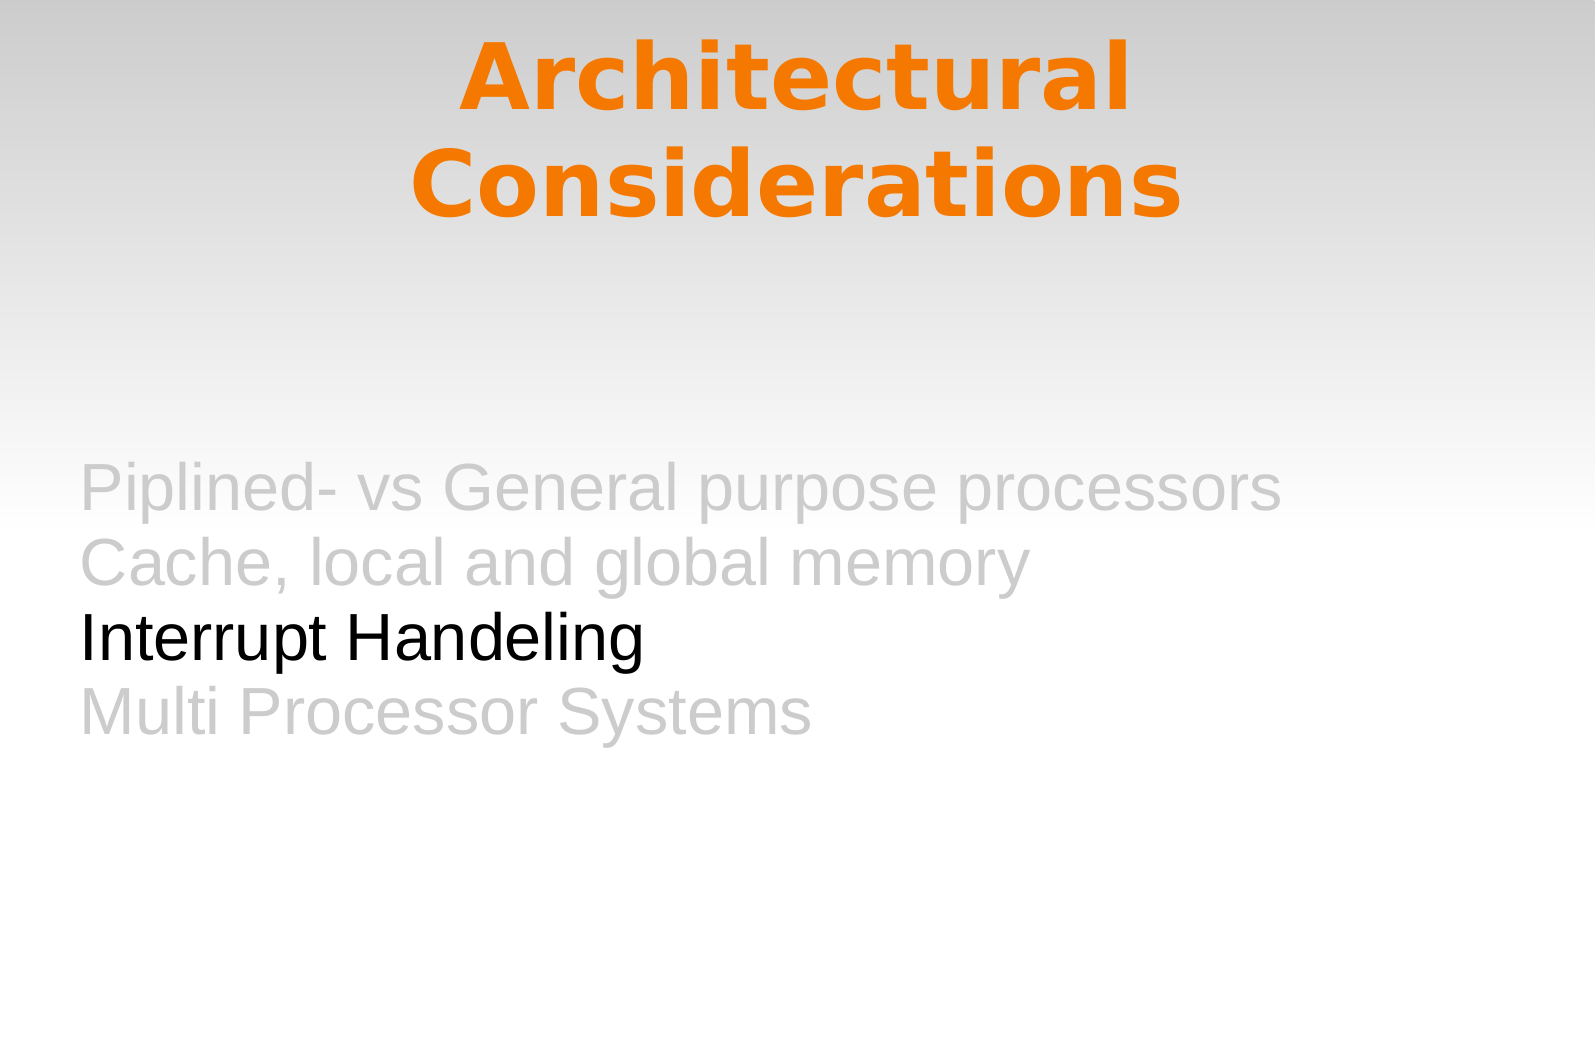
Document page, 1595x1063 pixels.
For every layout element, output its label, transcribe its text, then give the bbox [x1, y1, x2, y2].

title Architectural Considerations [79, 24, 1515, 239]
subtitle Piplined- vs General purpose processors Cache, local and global memory Interrupt Handeling Multi Processor Systems [79, 256, 1515, 943]
